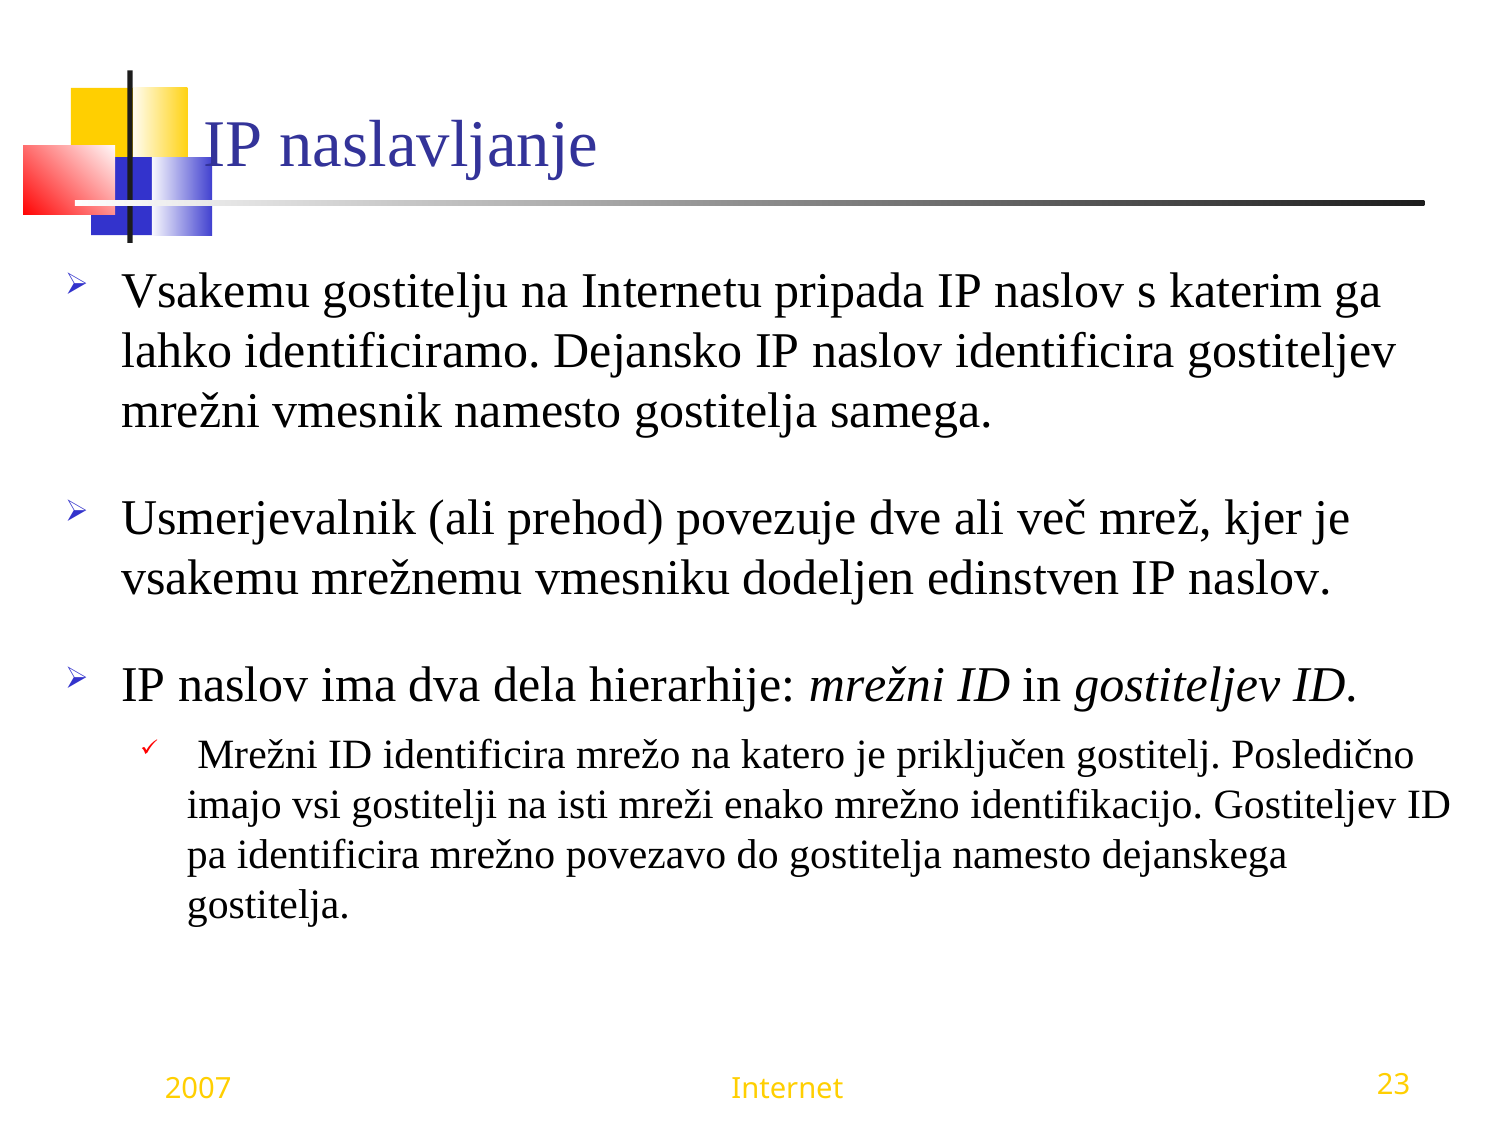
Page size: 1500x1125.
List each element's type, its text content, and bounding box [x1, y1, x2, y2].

list Vsakemu gostitelju na Internetu pripada IP naslov s katerim ga lahko identificiramo. Dejansko IP naslov identificira gostiteljev mrežni vmesnik namesto gostitelja samega. Usmerjevalnik (ali prehod) povezuje dve ali več mrež, kjer je vsakemu mrežnemu vmesniku dodeljen edinstven IP naslov. IP naslov ima dva dela hierarhije: mrežni ID in gostiteljev ID. Mrežni ID identificira mrežo na katero je priključen gostitelj. Posledično imajo vsi gostitelji na isti mreži enako mrežno identifikacijo. Gostiteljev ID pa identificira mrežno povezavo do gostitelja namesto dejanskega gostitelja. [50, 249, 1469, 1007]
title IP naslavljanje [188, 92, 1468, 188]
text_box 2007 [150, 1037, 463, 1113]
text_box Internet [549, 1037, 1026, 1113]
text_box <number> [1112, 1037, 1426, 1113]
